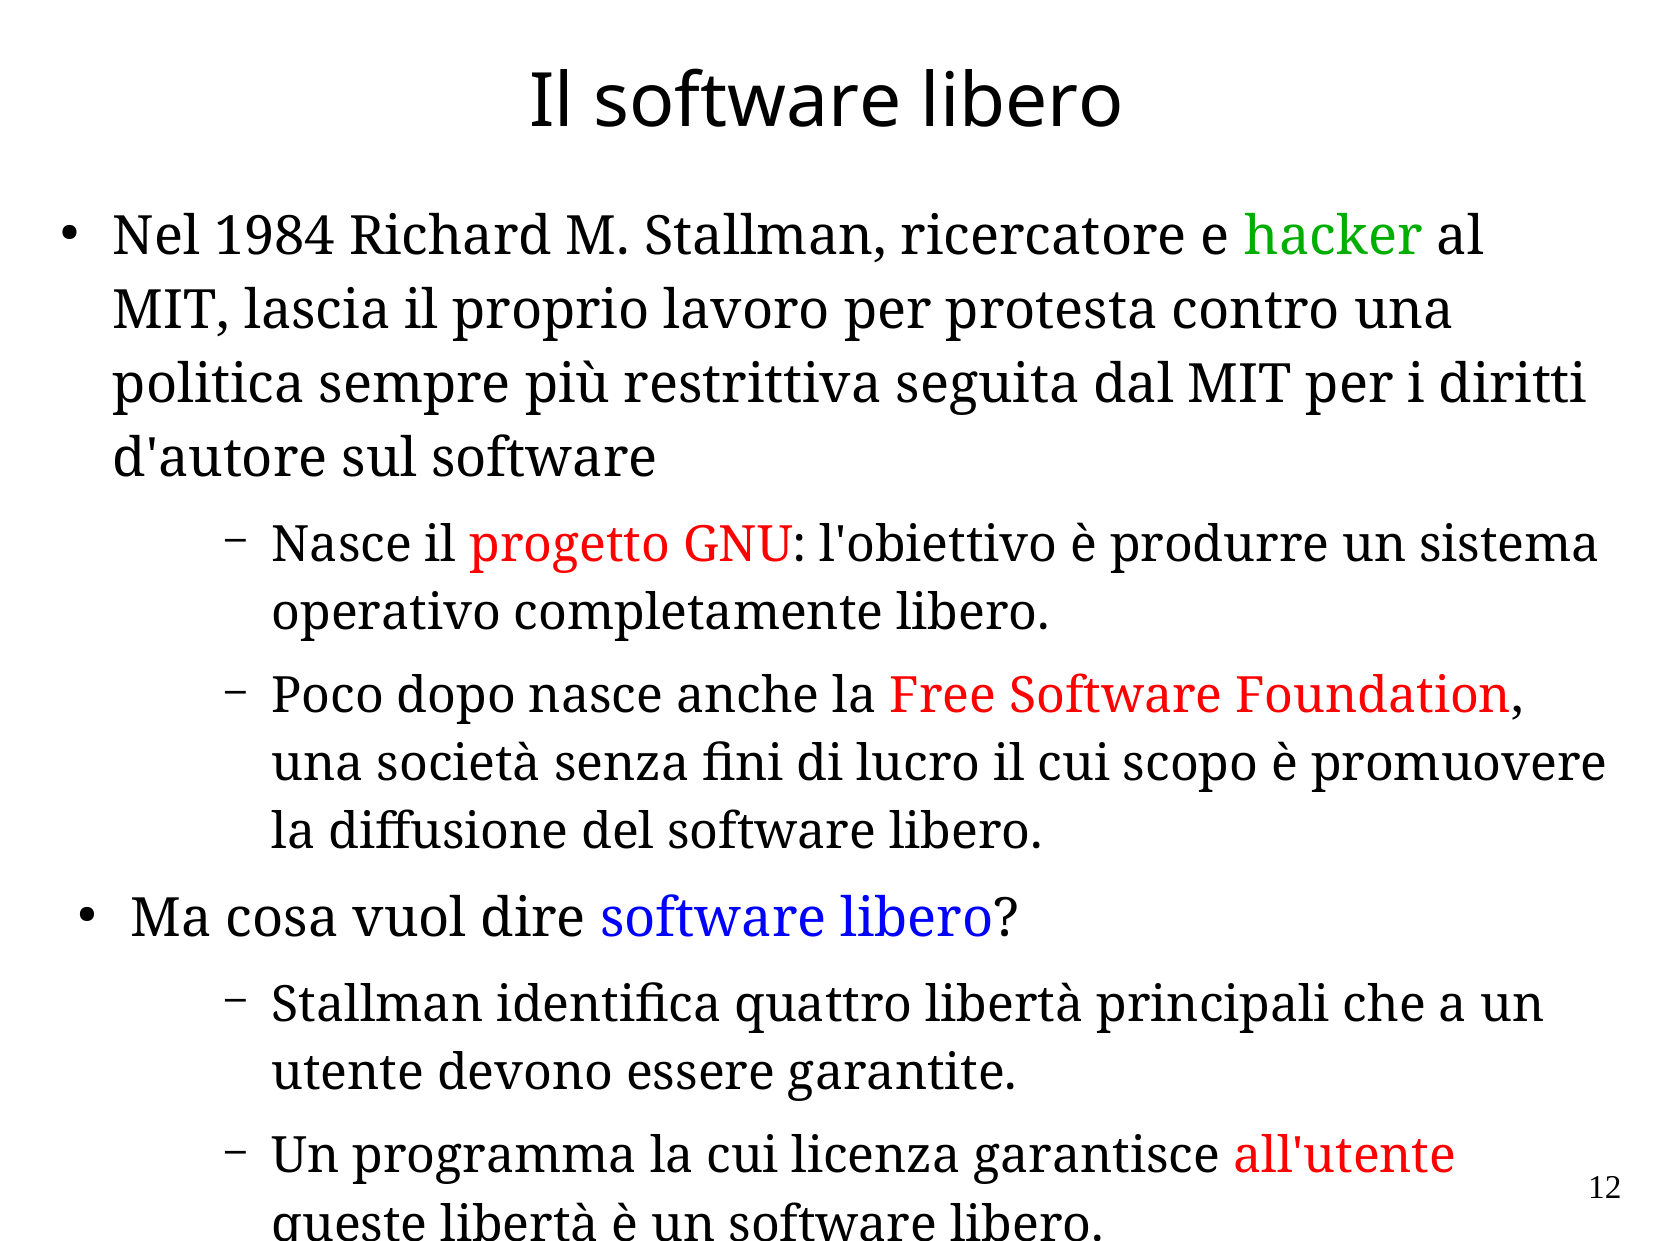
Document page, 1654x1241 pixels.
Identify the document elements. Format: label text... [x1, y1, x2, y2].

title Il software libero [37, 30, 1617, 166]
list Nel 1984 Richard M. Stallman, ricercatore e hacker al MIT, lascia il proprio lavoro per protesta contro una politica sempre più restrittiva seguita dal MIT per i diritti d'autore sul software Nasce il progetto GNU: l'obiettivo è produrre un sistema operativo completamente libero. Poco dopo nasce anche la Free Software Foundation, una società senza fini di lucro il cui scopo è promuovere la diffusione del software libero. Ma cosa vuol dire software libero? Stallman identifica quattro libertà principali che a un utente devono essere garantite. Un programma la cui licenza garantisce all'utente queste libertà è un software libero. L’opposto del software libero è il software proprietario. [42, 196, 1612, 1187]
